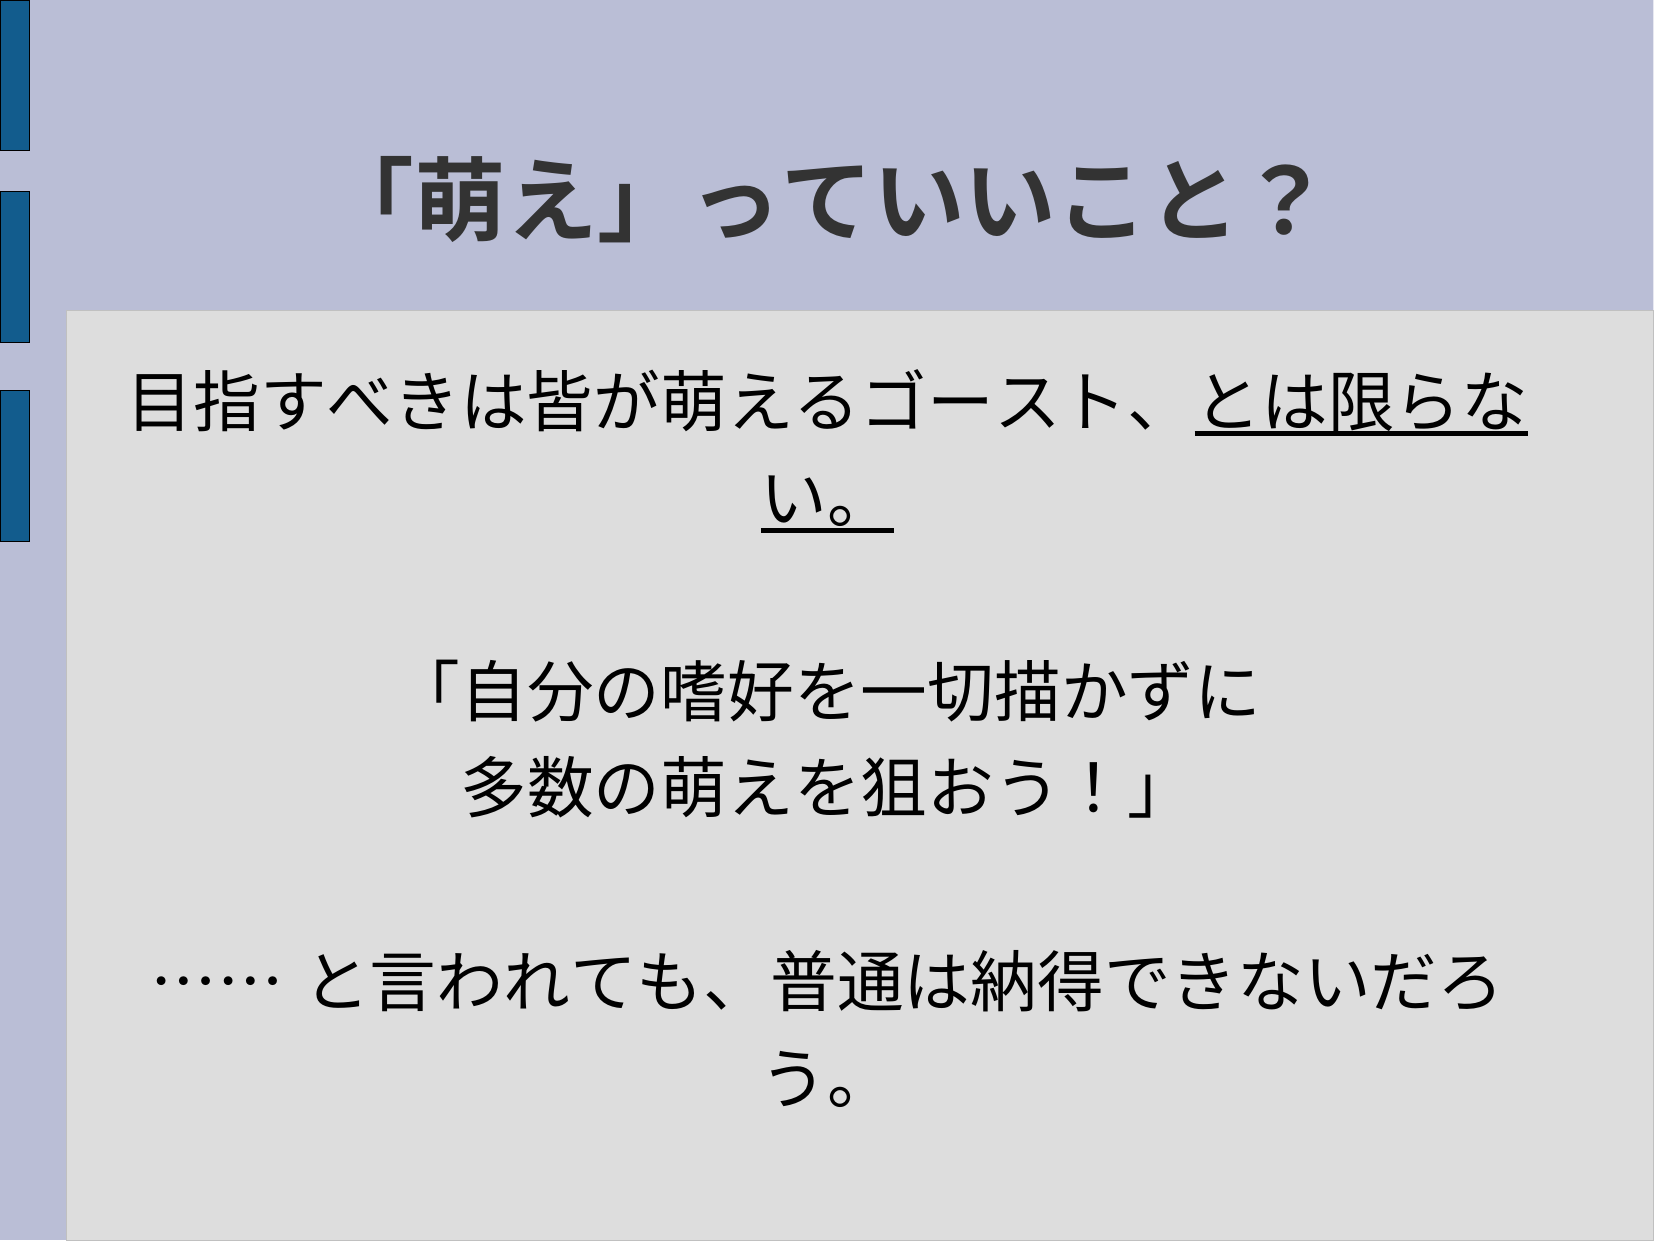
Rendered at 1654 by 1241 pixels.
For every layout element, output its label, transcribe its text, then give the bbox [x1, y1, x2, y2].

subtitle 目指すべきは皆が萌えるゴースト、とは限らない。 「自分の嗜好を一切描かずに 多数の萌えを狙おう！」 ……と言われても、普通は納得できないだろう。 [121, 344, 1534, 1127]
title 「萌え」っていいこと？ [121, 91, 1534, 299]
